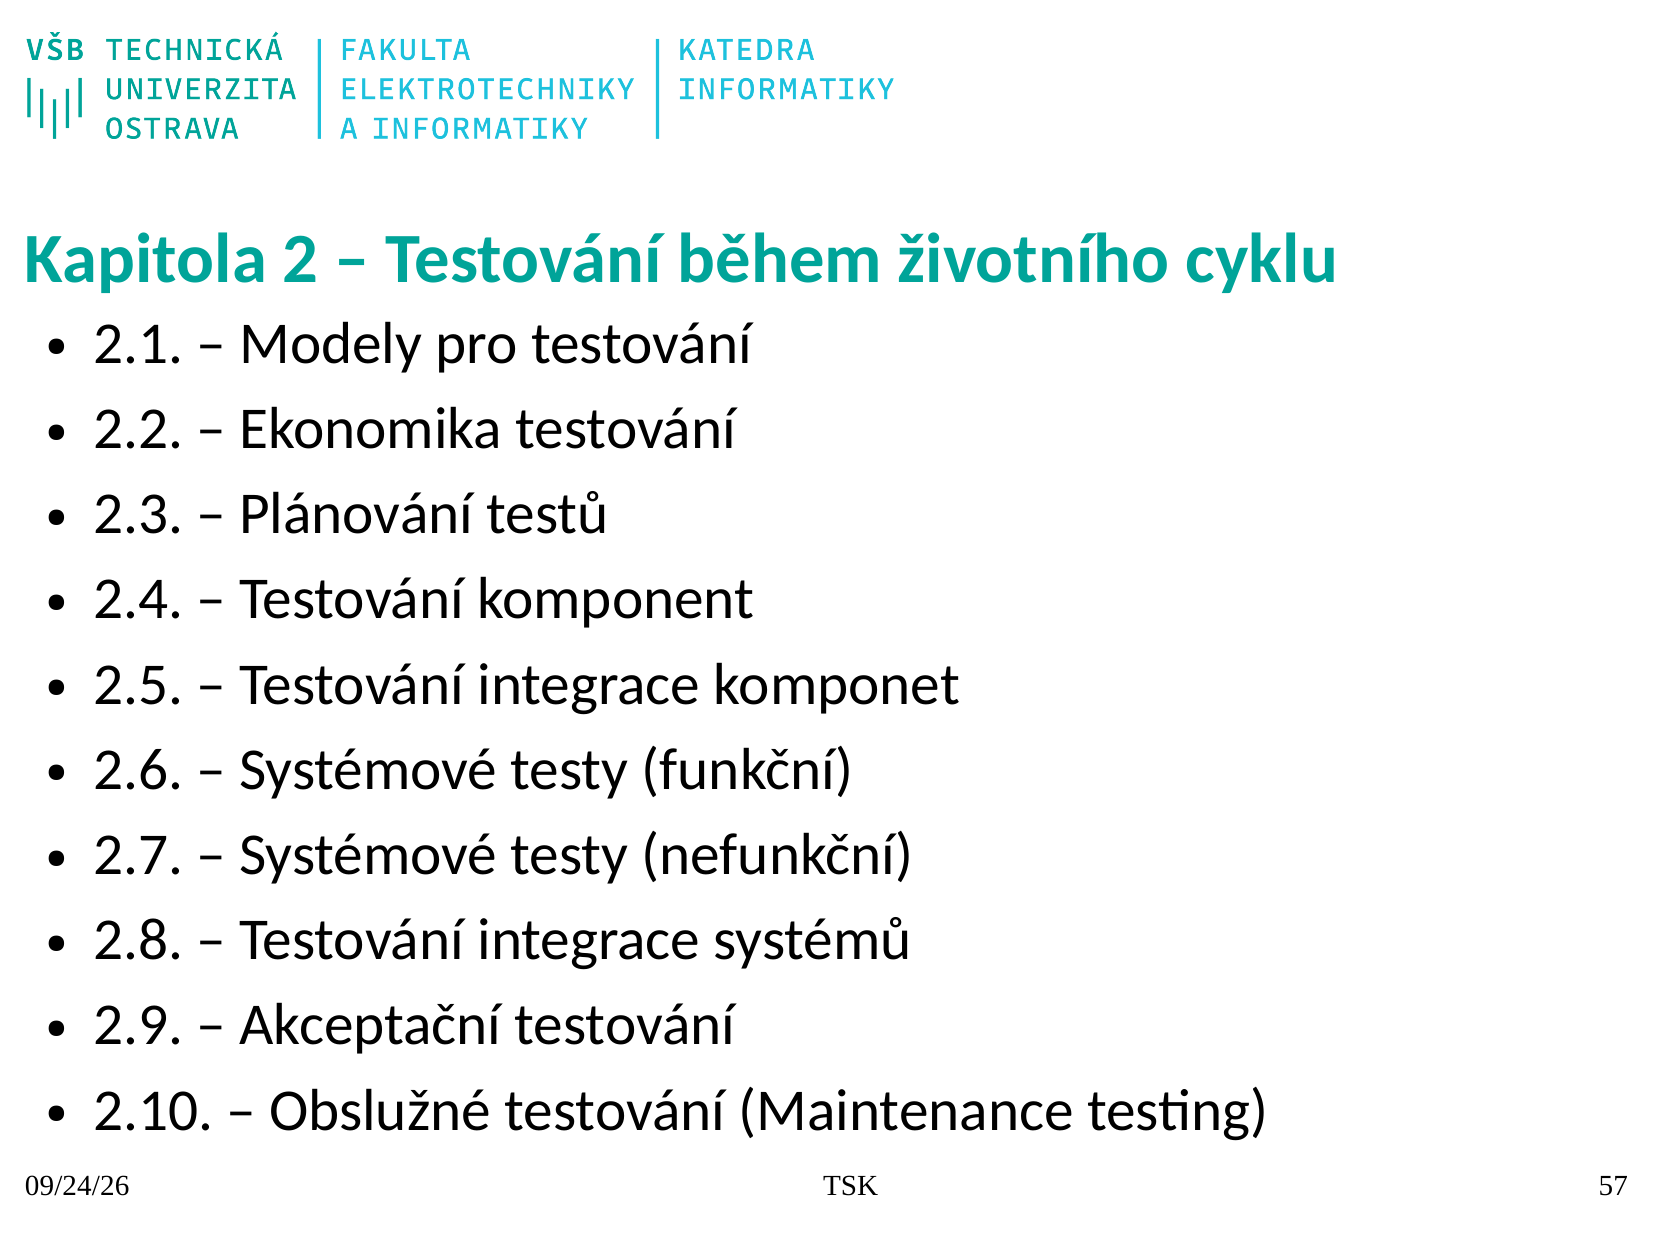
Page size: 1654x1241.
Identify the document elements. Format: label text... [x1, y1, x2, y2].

list 2.1. – Modely pro testování 2.2. – Ekonomika testování 2.3. – Plánování testů 2.4. – Testování komponent 2.5. – Testování integrace komponet 2.6. – Systémové testy (funkční) 2.7. – Systémové testy (nefunkční) 2.8. – Testování integrace systémů 2.9. – Akceptační testování 2.10. – Obslužné testování (Maintenance testing) [30, 318, 1629, 1146]
picture [26, 31, 894, 139]
title Kapitola 2 – Testování během životního cyklu [24, 169, 1629, 300]
